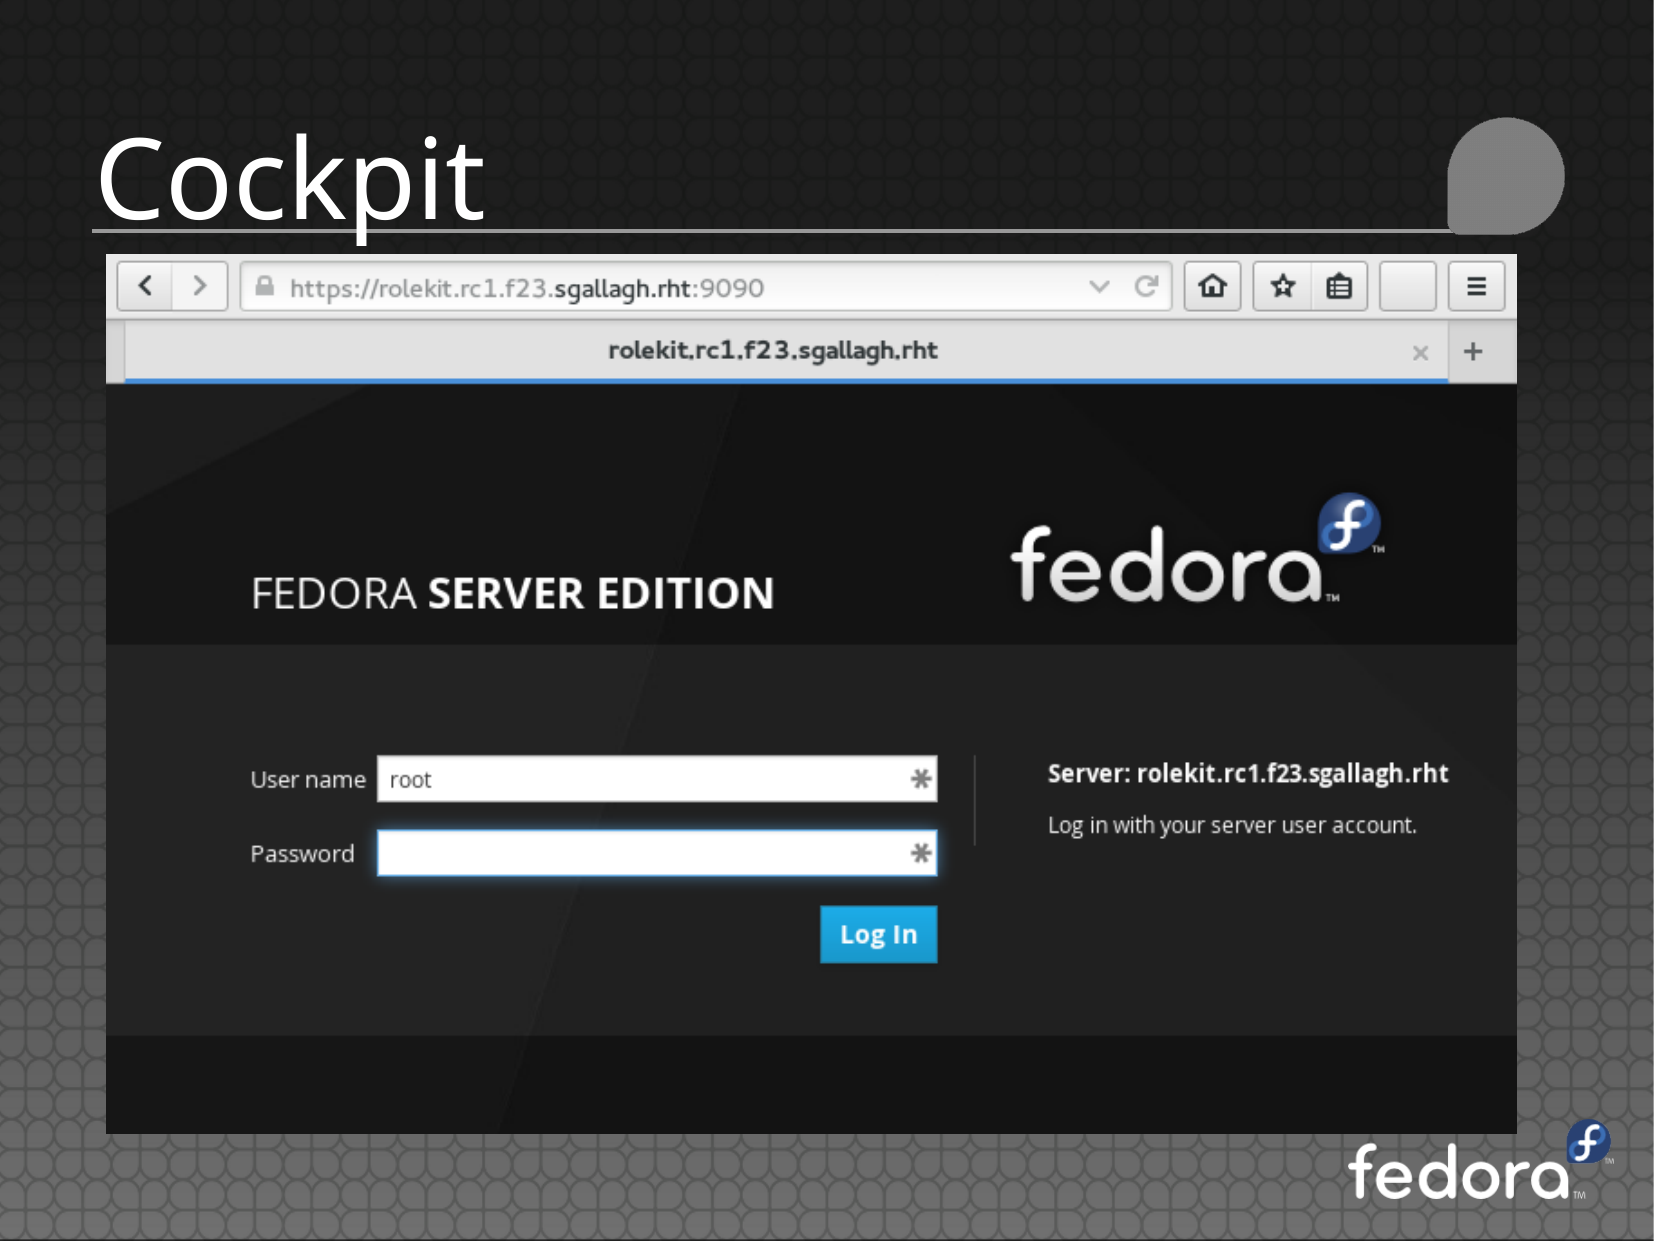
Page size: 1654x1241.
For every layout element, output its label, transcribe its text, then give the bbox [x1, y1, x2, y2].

title Cockpit [94, 100, 1426, 251]
picture [0, 0, 1654, 1241]
